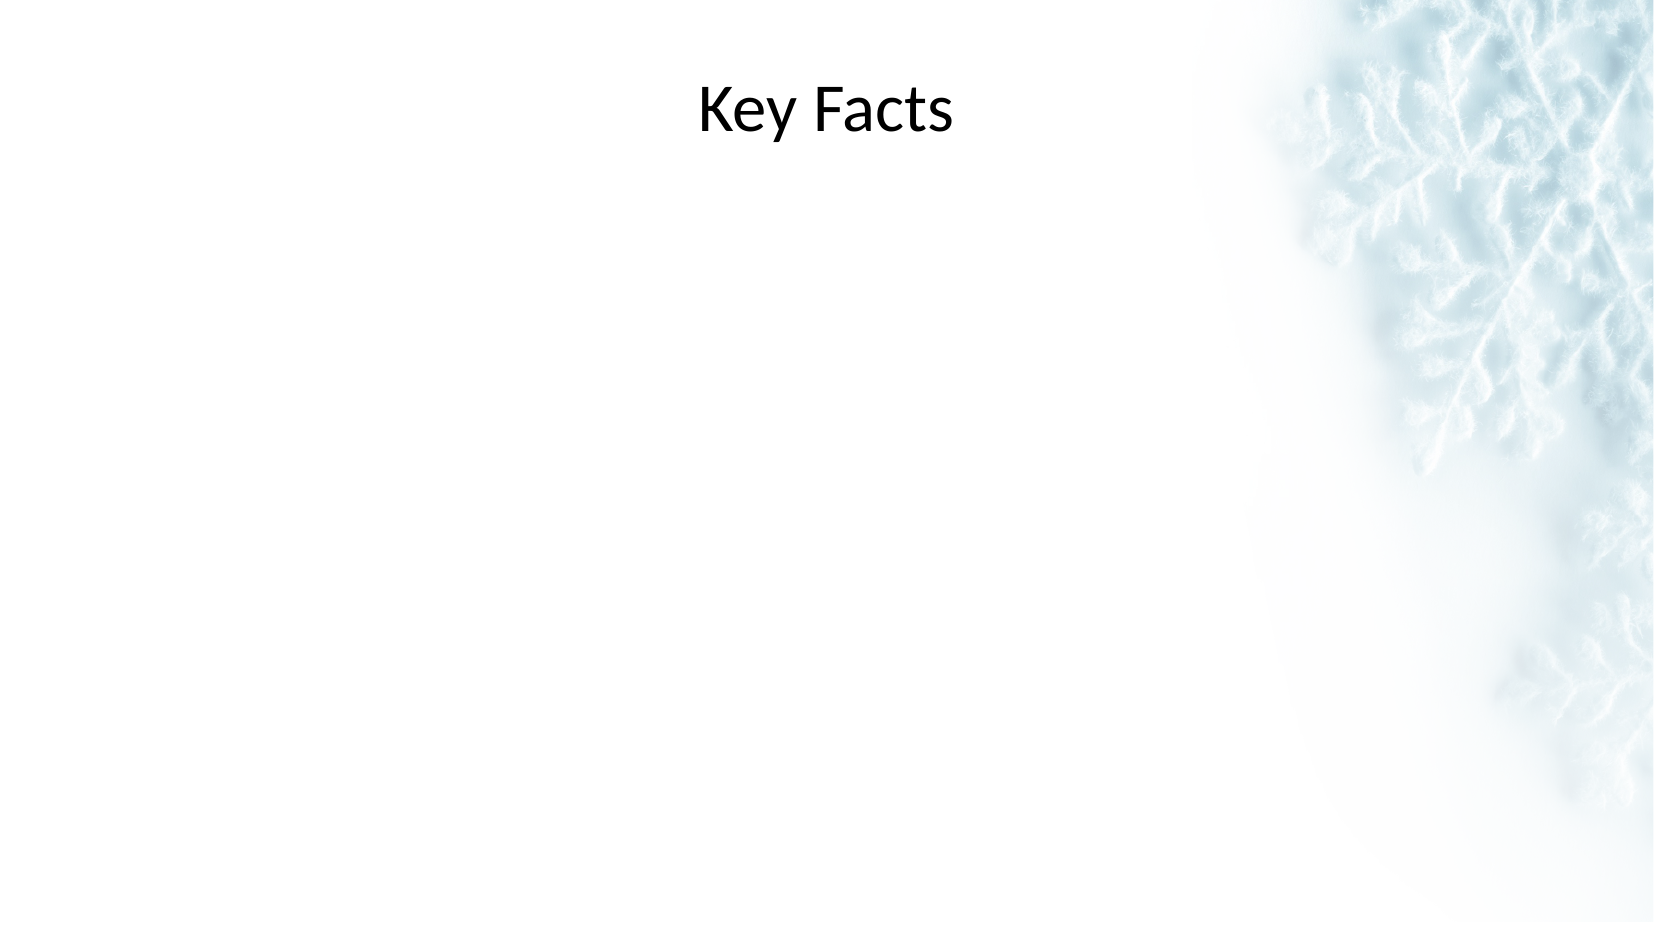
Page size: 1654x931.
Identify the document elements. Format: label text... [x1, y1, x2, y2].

picture [1192, 0, 1654, 922]
title Key Facts [82, 37, 1571, 193]
